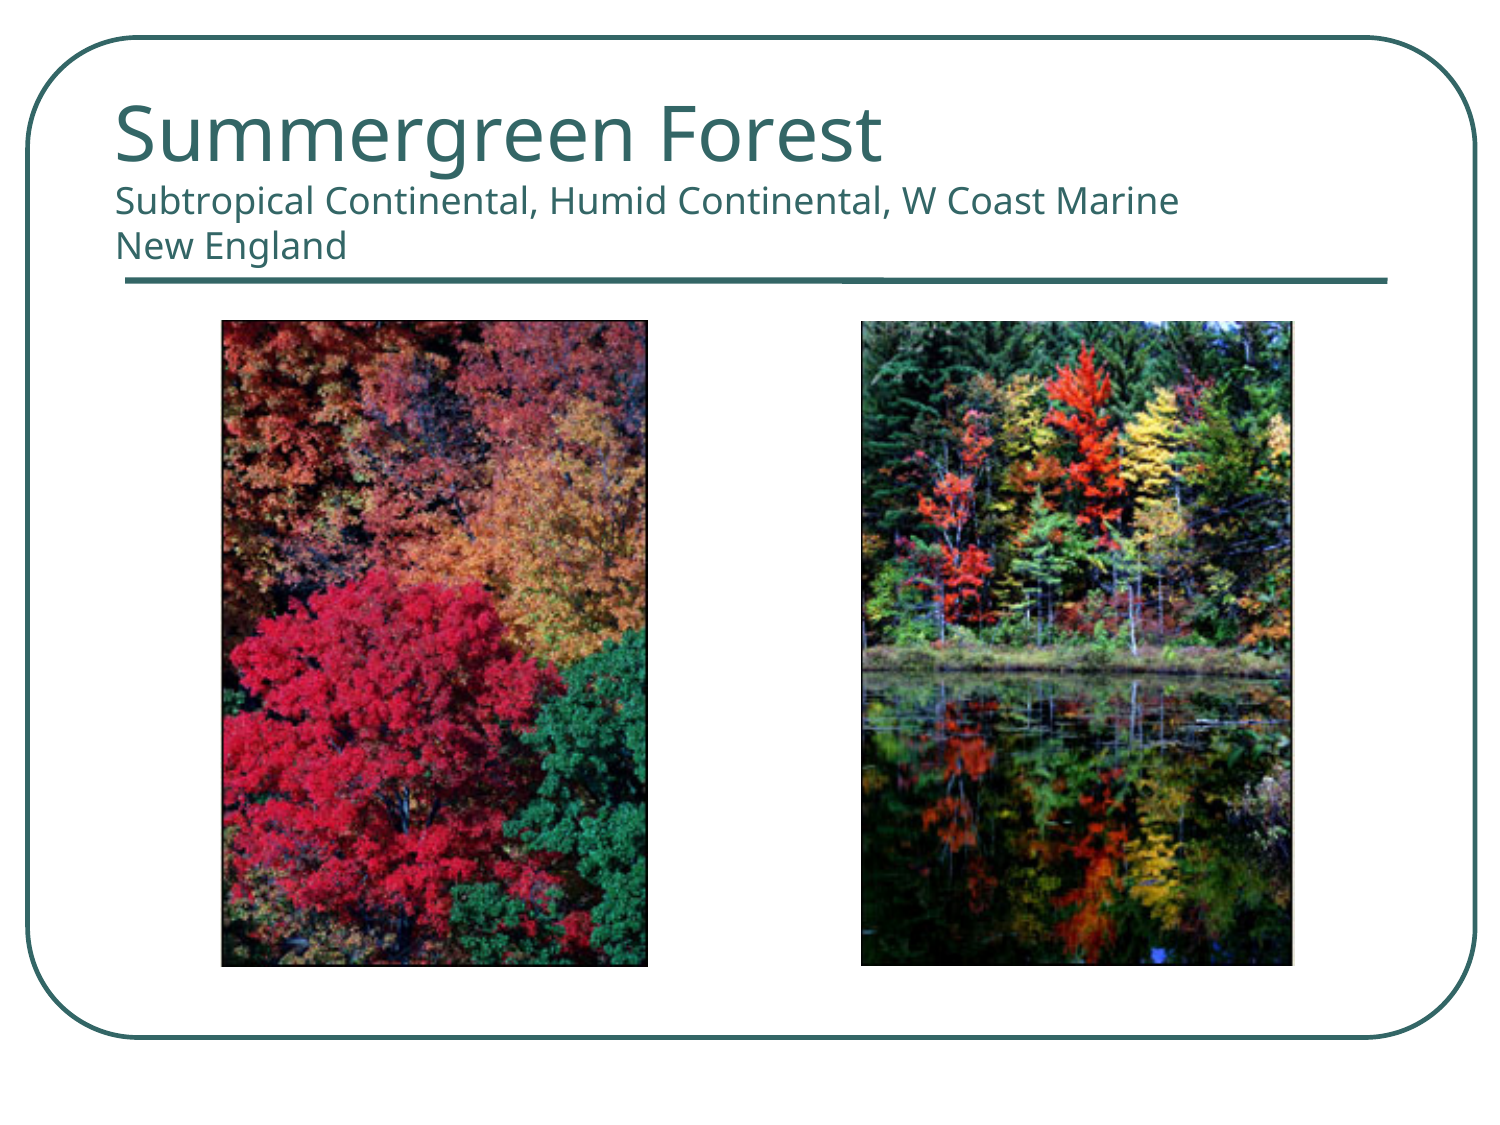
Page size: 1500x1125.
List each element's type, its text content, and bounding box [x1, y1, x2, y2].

picture [861, 321, 1295, 966]
picture [220, 320, 648, 967]
title Summergreen Forest Subtropical Continental, Humid Continental, W Coast Marine New England [100, 77, 1388, 276]
